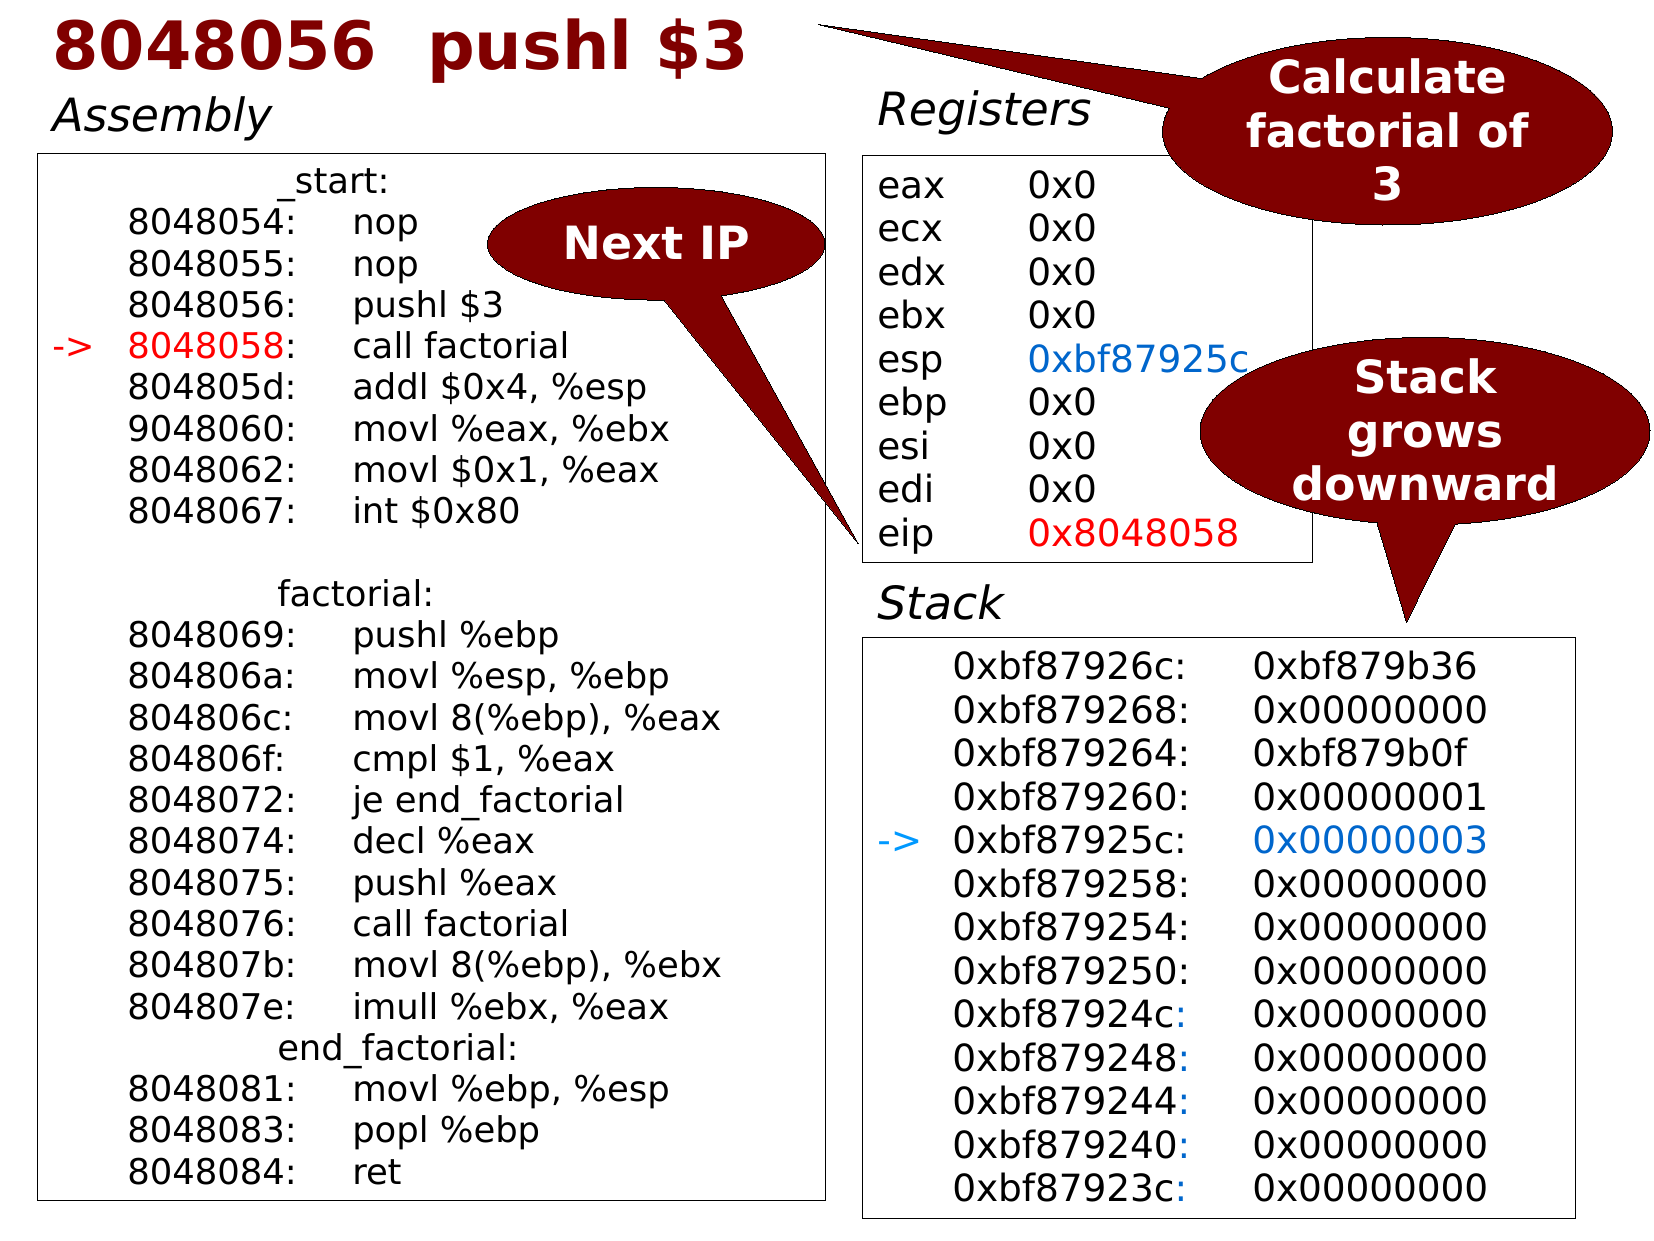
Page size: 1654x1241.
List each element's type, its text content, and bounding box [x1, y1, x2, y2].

text_box _start: 8048054: nop 8048055: nop 8048056: pushl $3 -> 8048058: call factorial 804805d: addl $0x4, %esp 9048060: movl %eax, %ebx 8048062: movl $0x1, %eax 8048067: int $0x80 factorial: 8048069: pushl %ebp 804806a: movl %esp, %ebp 804806c: movl 8(%ebp), %eax 804806f: cmpl $1, %eax 8048072: je end_factorial 8048074: decl %eax 8048075: pushl %eax 8048076: call factorial 804807b: movl 8(%ebp), %ebx 804807e: imull %ebx, %eax end_factorial: 8048081: movl %ebp, %esp 8048083: popl %ebp 8048084: ret [37, 153, 826, 1201]
text_box Assembly [37, 81, 301, 151]
text_box Calculate factorial of 3 [818, 24, 1613, 226]
text_box Stack [862, 569, 1051, 638]
text_box Next IP [487, 187, 859, 544]
text_box eax 0x0 ecx 0x0 edx 0x0 ebx 0x0 esp 0xbf87925c ebp 0x0 esi 0x0 edi 0x0 eip 0x8048058 [862, 155, 1313, 563]
text_box Registers [862, 75, 1126, 144]
text_box 8048056 pushl $3 [37, 0, 863, 93]
text_box 0xbf87926c: 0xbf879b36 0xbf879268: 0x00000000 0xbf879264: 0xbf879b0f 0xbf879260: 0x00000001 -> 0xbf87925c: 0x00000003 0xbf879258: 0x00000000 0xbf879254: 0x00000000 0xbf879250: 0x00000000 0xbf87924c: 0x00000000 0xbf879248: 0x00000000 0xbf879244: 0x00000000 0xbf879240: 0x00000000 0xbf87923c: 0x00000000 [862, 637, 1576, 1219]
text_box Stack grows downward [1200, 337, 1651, 623]
